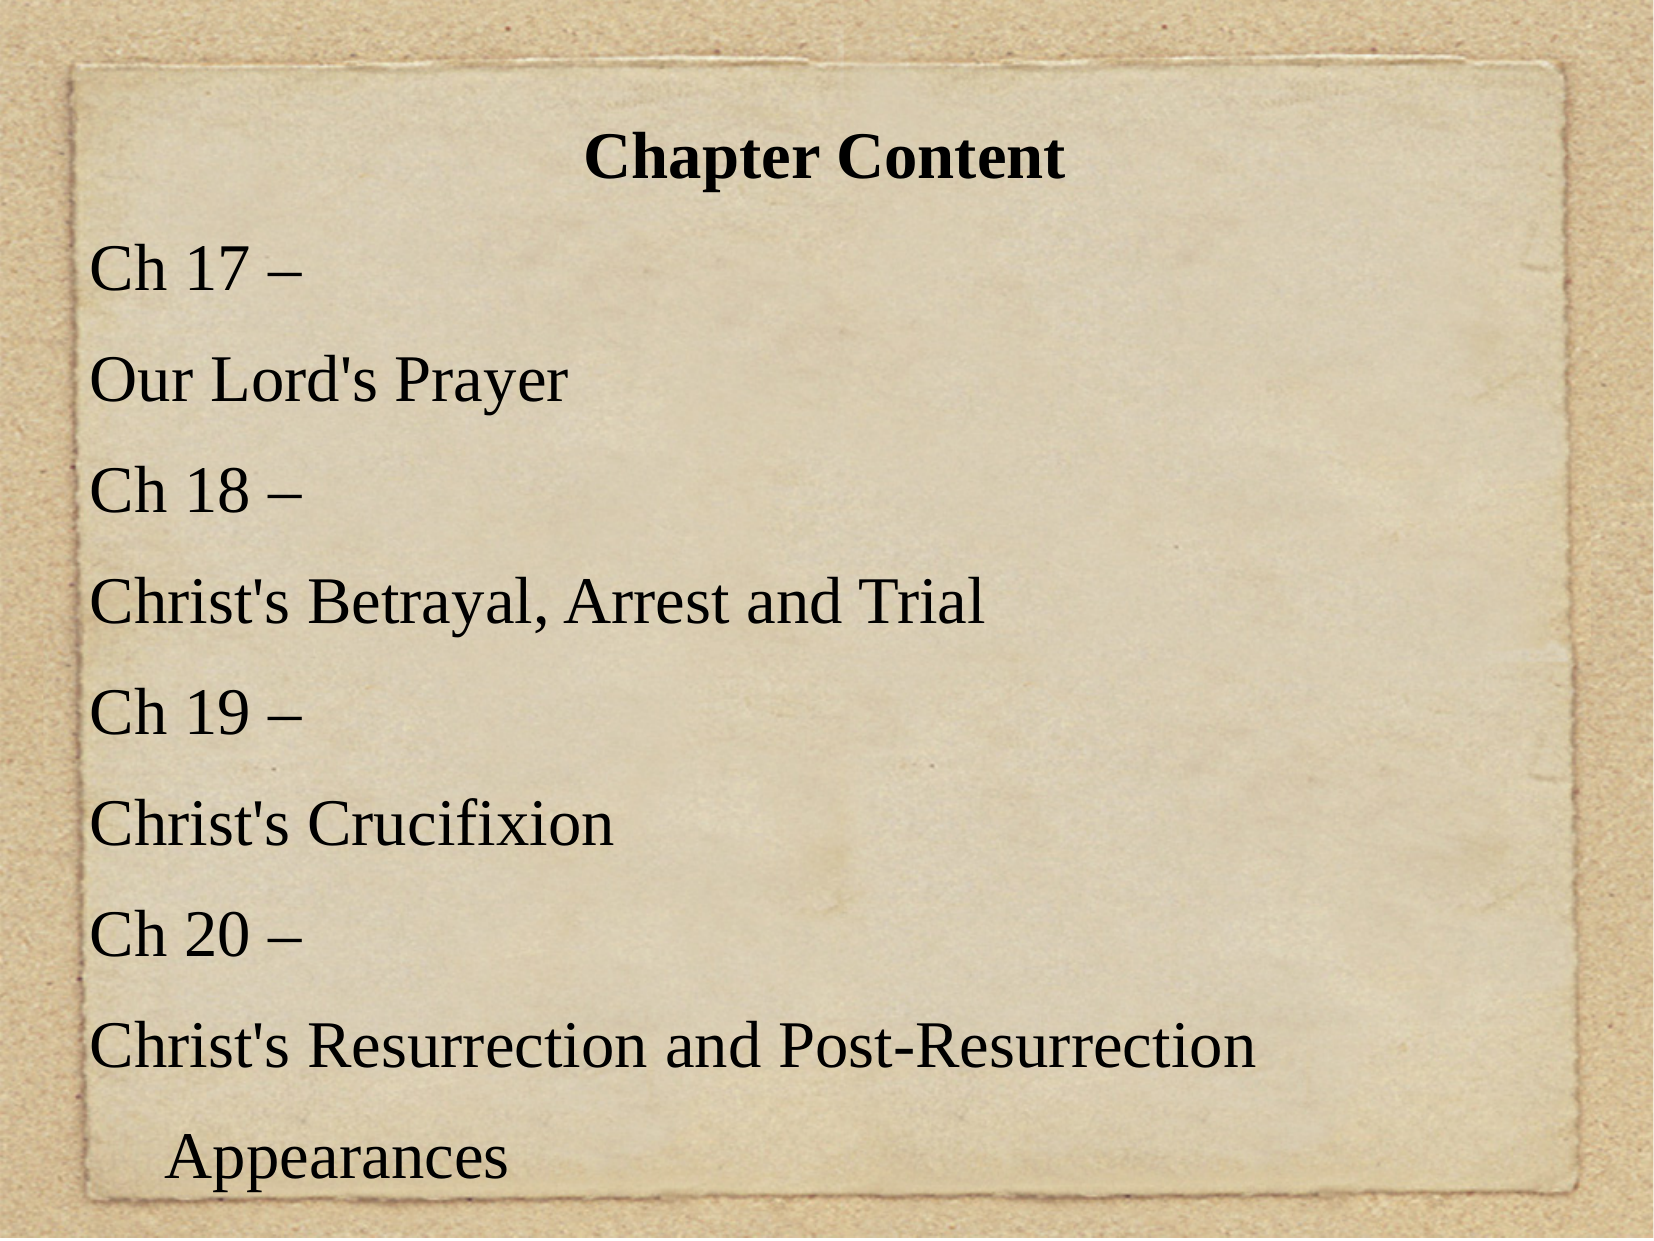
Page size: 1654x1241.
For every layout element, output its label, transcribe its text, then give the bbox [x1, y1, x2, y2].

picture [0, 0, 1654, 1238]
text_box Chapter Content Ch 17 – Our Lord's Prayer Ch 18 – Christ's Betrayal, Arrest and Trial Ch 19 – Christ's Crucifixion Ch 20 – Christ's Resurrection and Post-Resurrection Appearances [75, 75, 1576, 1241]
